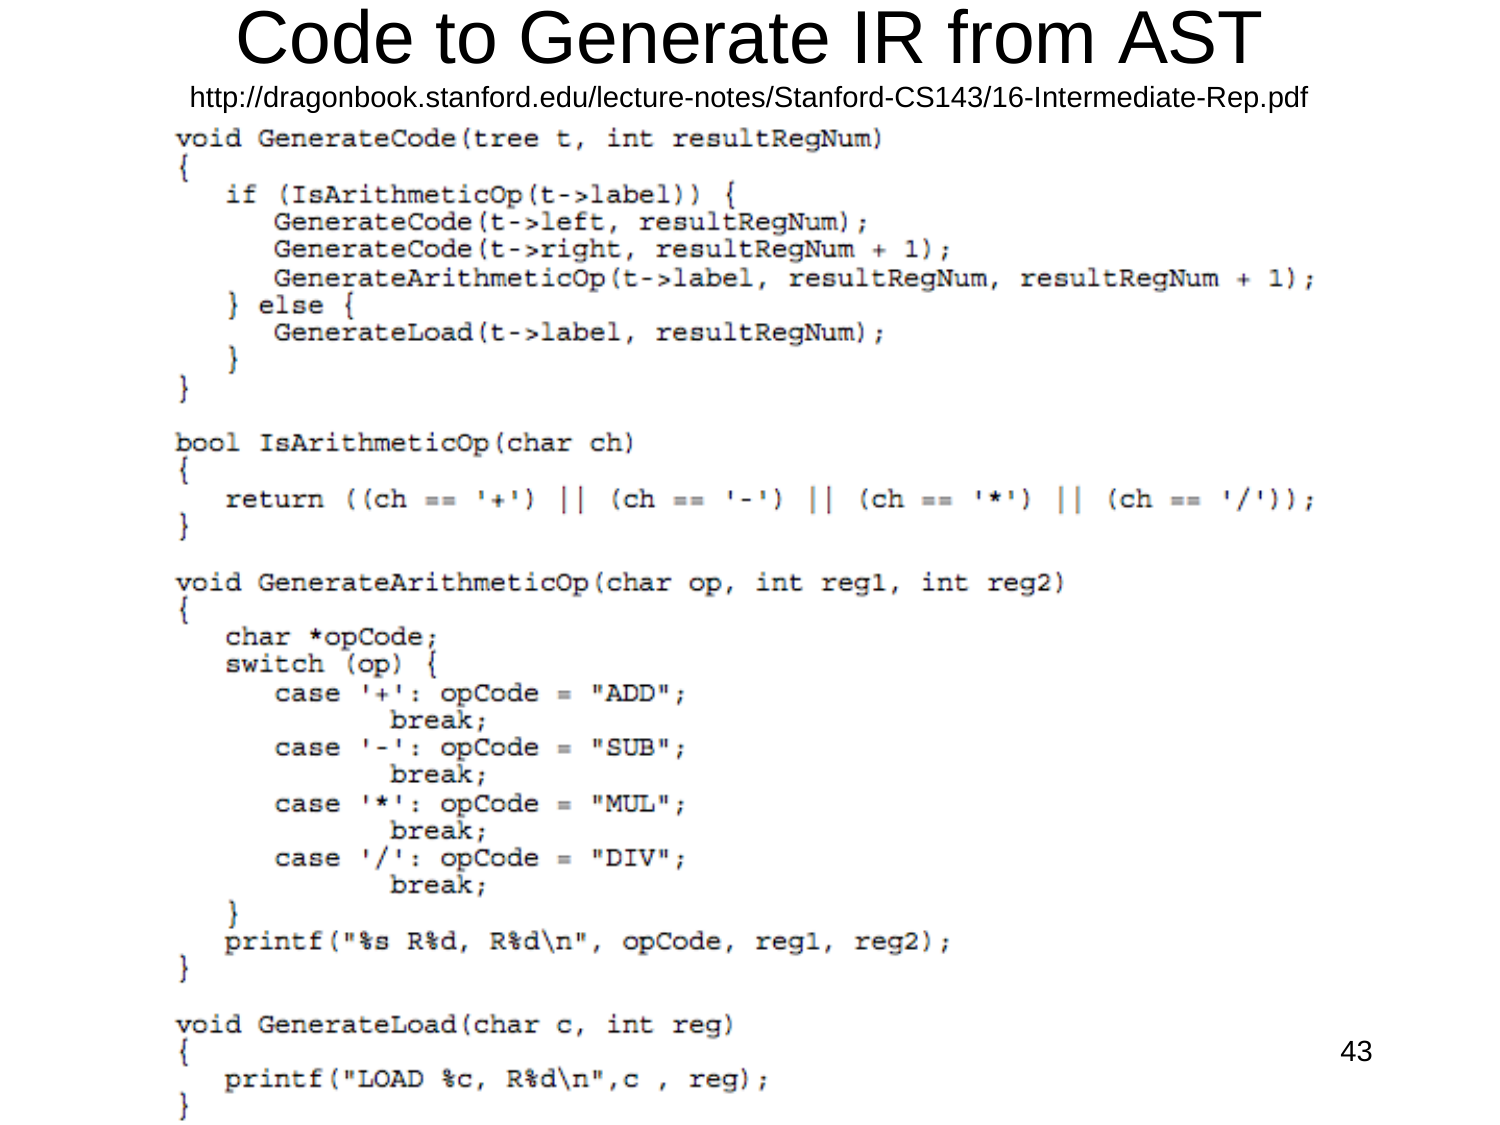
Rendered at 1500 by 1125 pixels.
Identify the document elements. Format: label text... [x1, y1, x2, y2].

text_box <number> [1333, 1025, 1388, 1101]
picture [167, 122, 1333, 1125]
title Code to Generate IR from AST http://dragonbook.stanford.edu/lecture-notes/Stanford-CS143/16-Intermediate-Rep.pdf [0, 0, 1500, 163]
